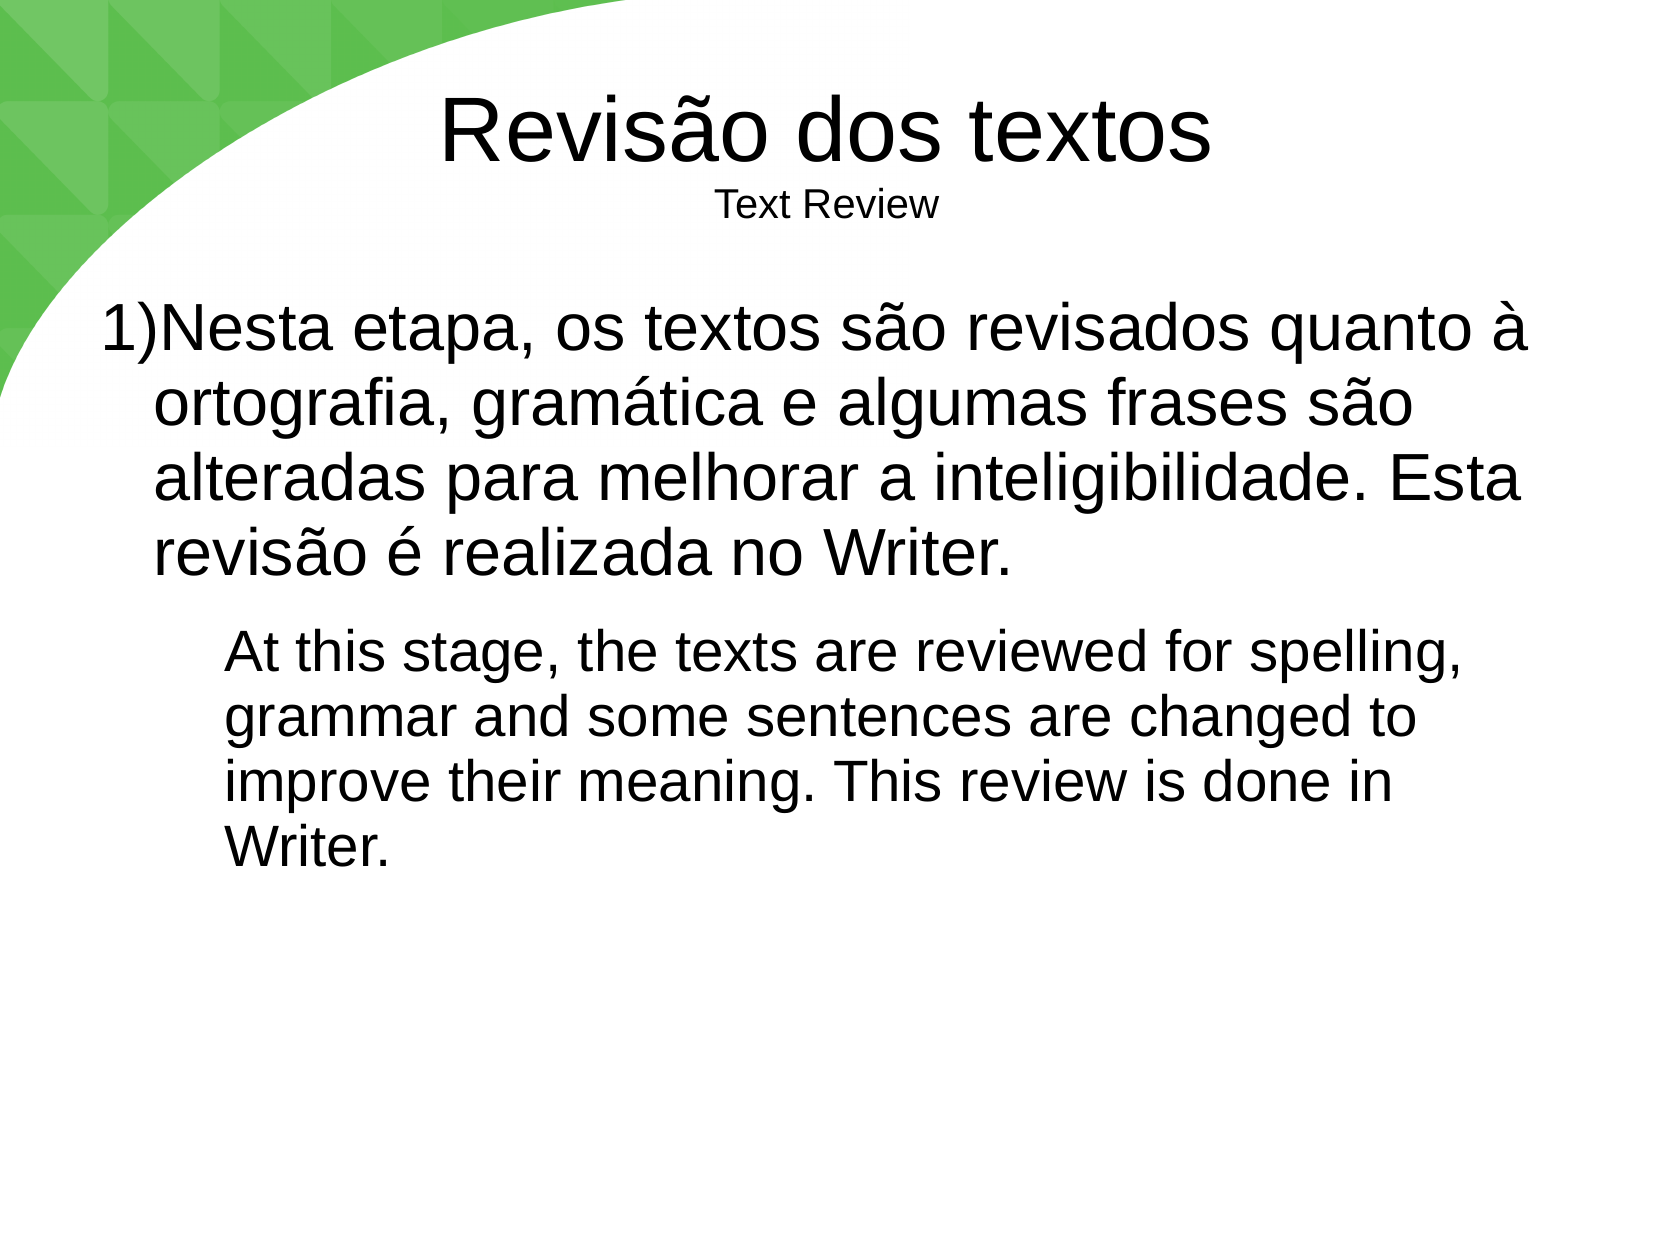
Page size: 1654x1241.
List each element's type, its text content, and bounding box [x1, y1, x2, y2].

title Revisão dos textos Text Review [82, 49, 1571, 257]
list Nesta etapa, os textos são revisados quanto à ortografia, gramática e algumas frases são alteradas para melhorar a inteligibilidade. Esta revisão é realizada no Writer. At this stage, the texts are reviewed for spelling, grammar and some sentences are changed to improve their meaning. This review is done in Writer. [82, 290, 1571, 1109]
